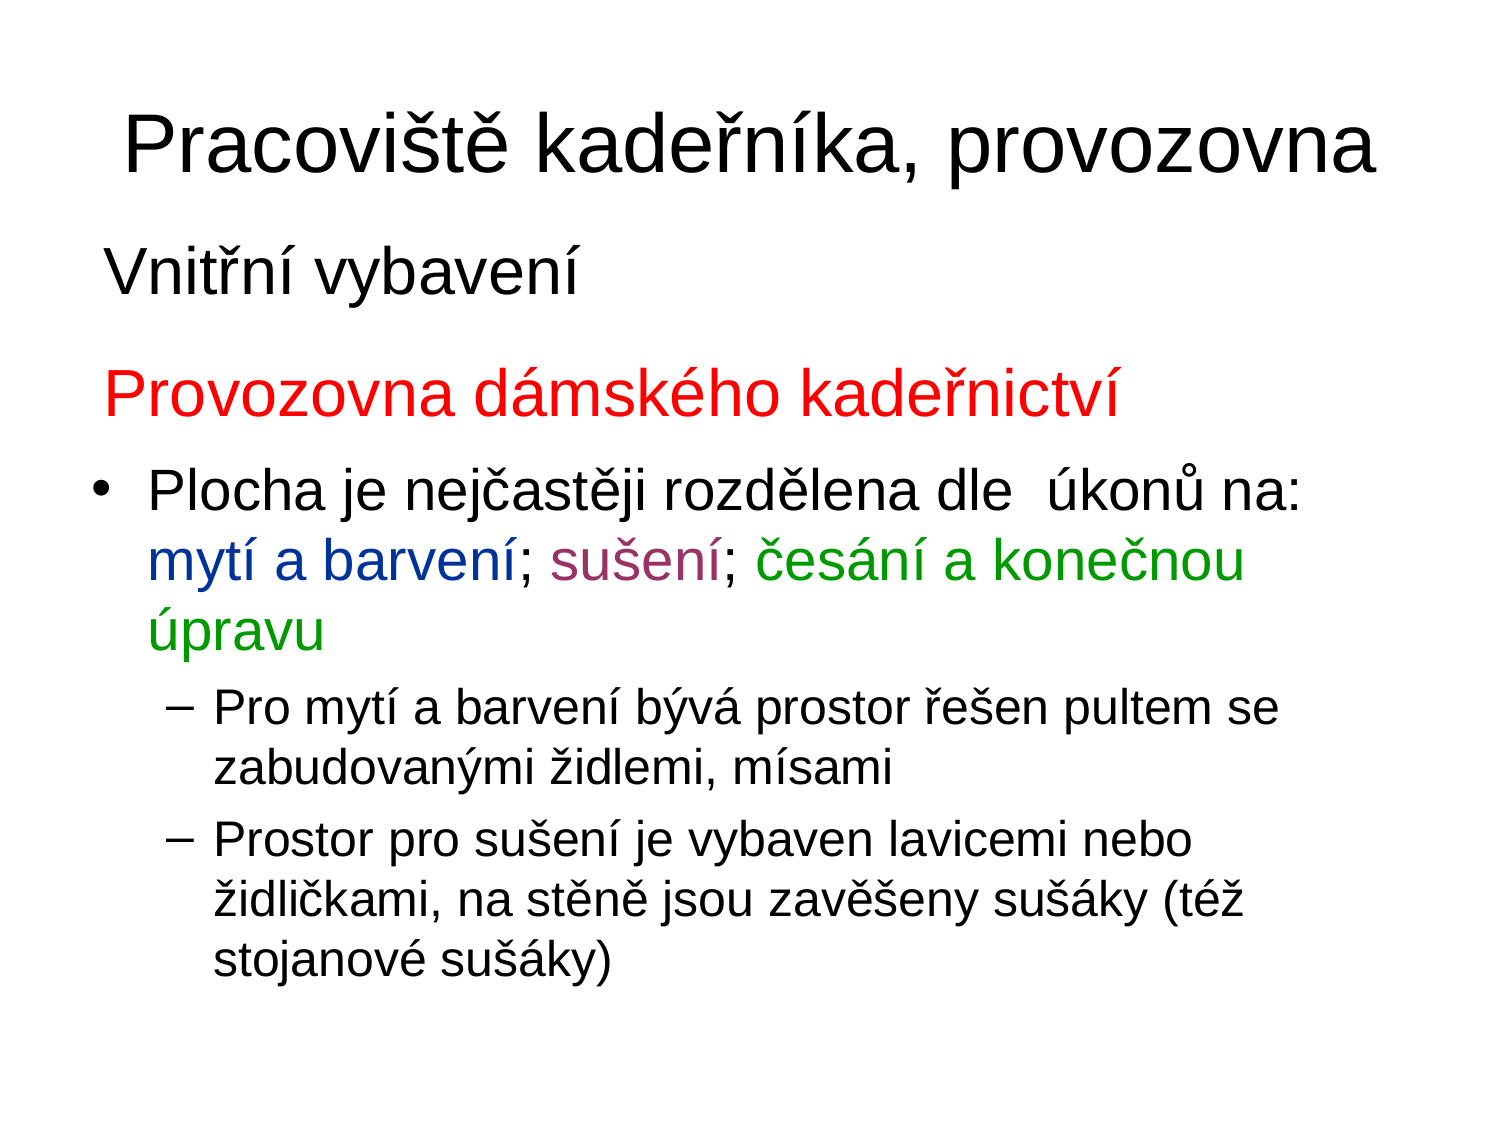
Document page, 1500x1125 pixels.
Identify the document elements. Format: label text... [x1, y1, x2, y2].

list Plocha je nejčastěji rozdělena dle úkonů na: mytí a barvení; sušení; česání a konečnou úpravu Pro mytí a barvení bývá prostor řešen pultem se zabudovanými židlemi, mísami Prostor pro sušení je vybaven lavicemi nebo židličkami, na stěně jsou zavěšeny sušáky (též stojanové sušáky) [76, 444, 1427, 1012]
title Pracoviště kadeřníka, provozovna [75, 45, 1426, 233]
text_box Vnitřní vybavení Provozovna dámského kadeřnictví [88, 220, 1412, 438]
